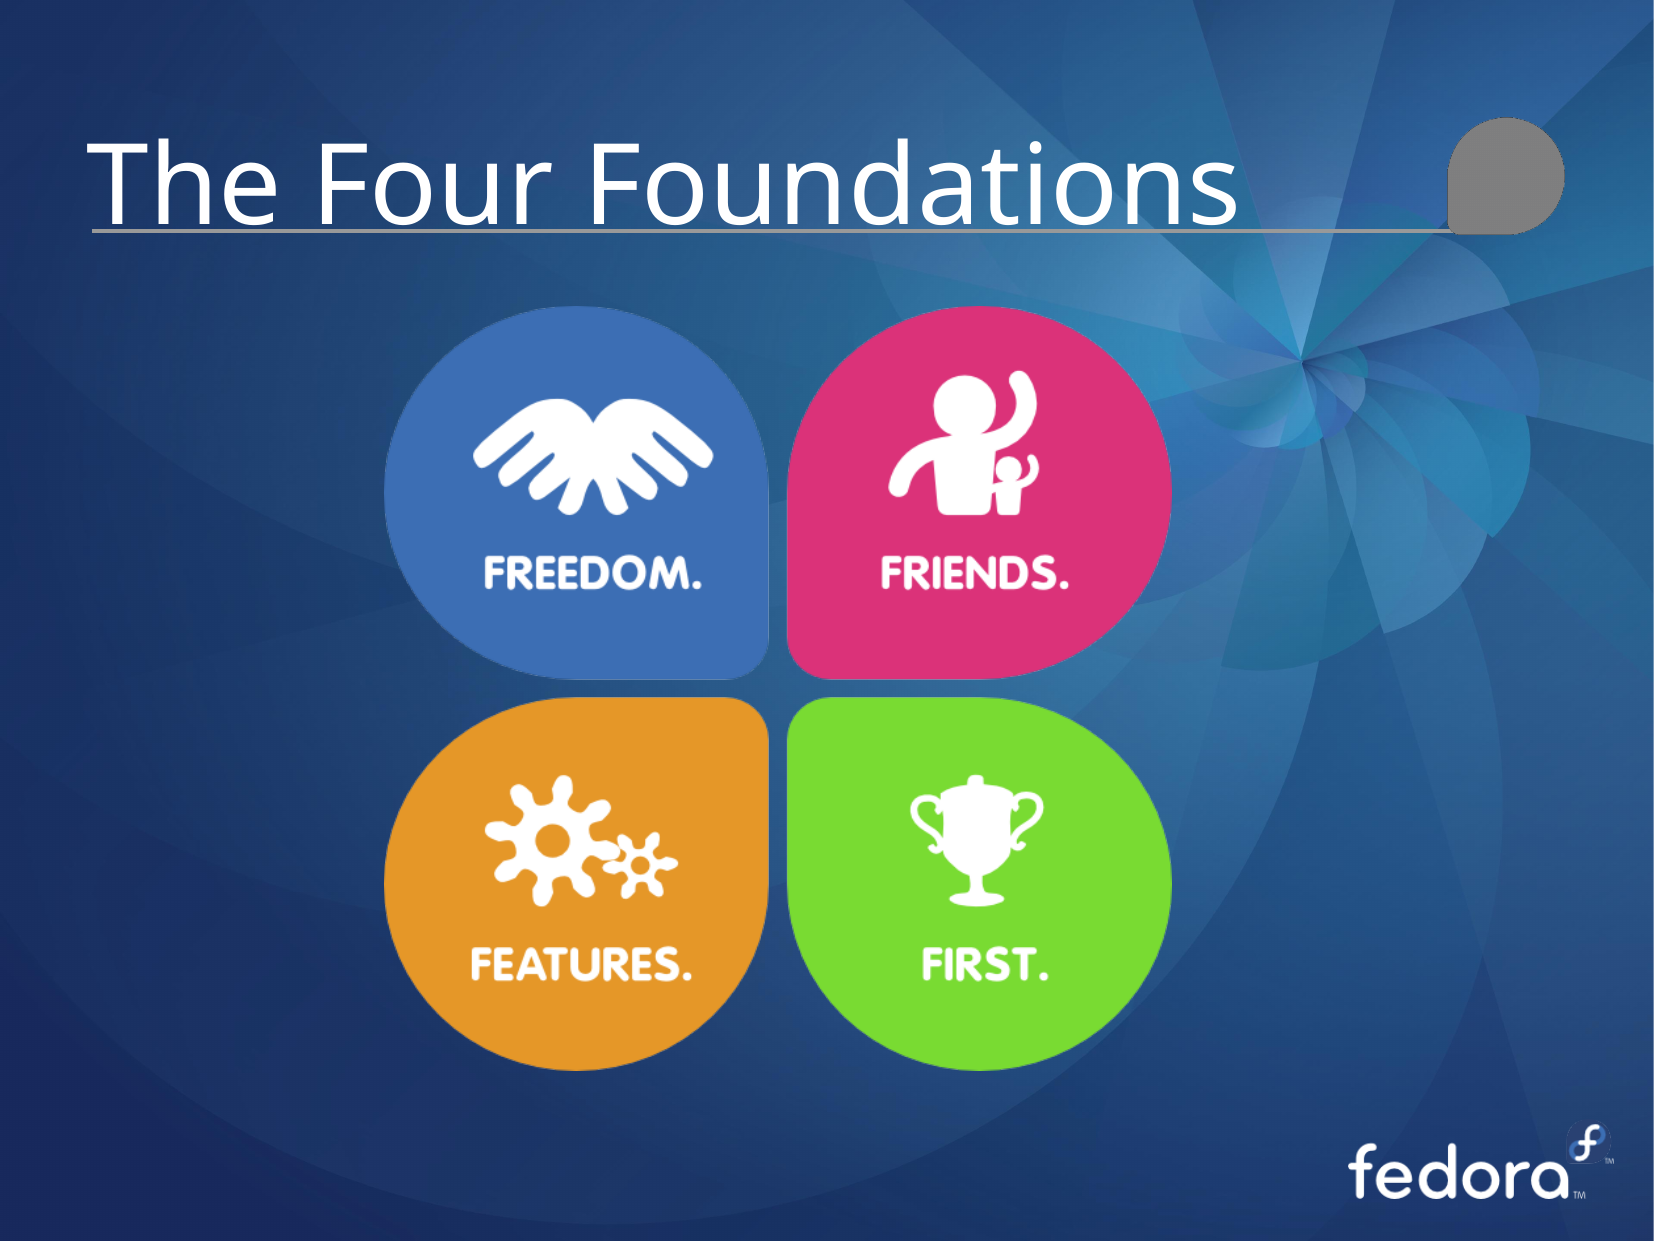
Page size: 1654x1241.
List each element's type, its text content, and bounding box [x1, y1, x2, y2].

picture [0, 0, 1654, 1241]
title The Four Foundations [86, 111, 1575, 250]
